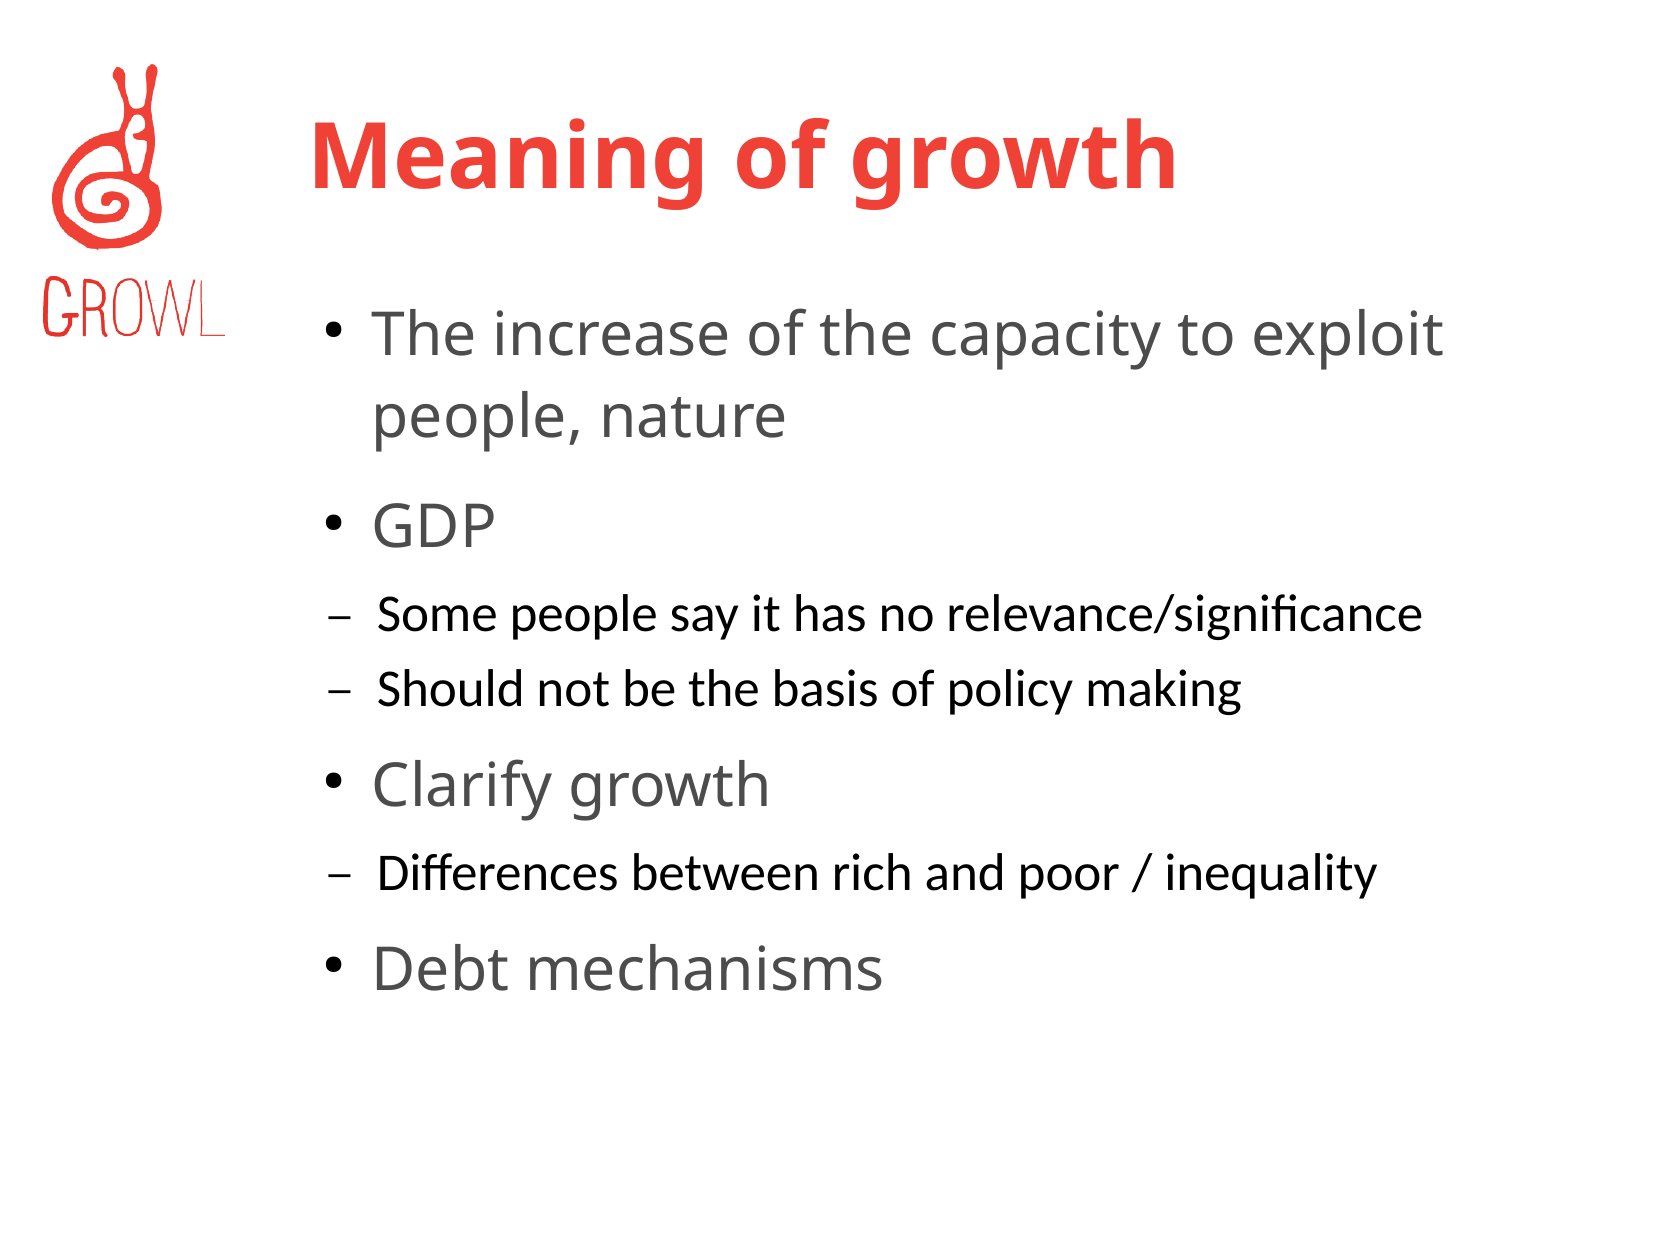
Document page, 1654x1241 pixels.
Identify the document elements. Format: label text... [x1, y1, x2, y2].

title Meaning of growth [307, 49, 1571, 257]
list The increase of the capacity to exploit people, nature GDP Some people say it has no relevance/significance Should not be the basis of policy making Clarify growth Differences between rich and poor / inequality Debt mechanisms [307, 290, 1538, 1010]
picture [43, 64, 225, 337]
